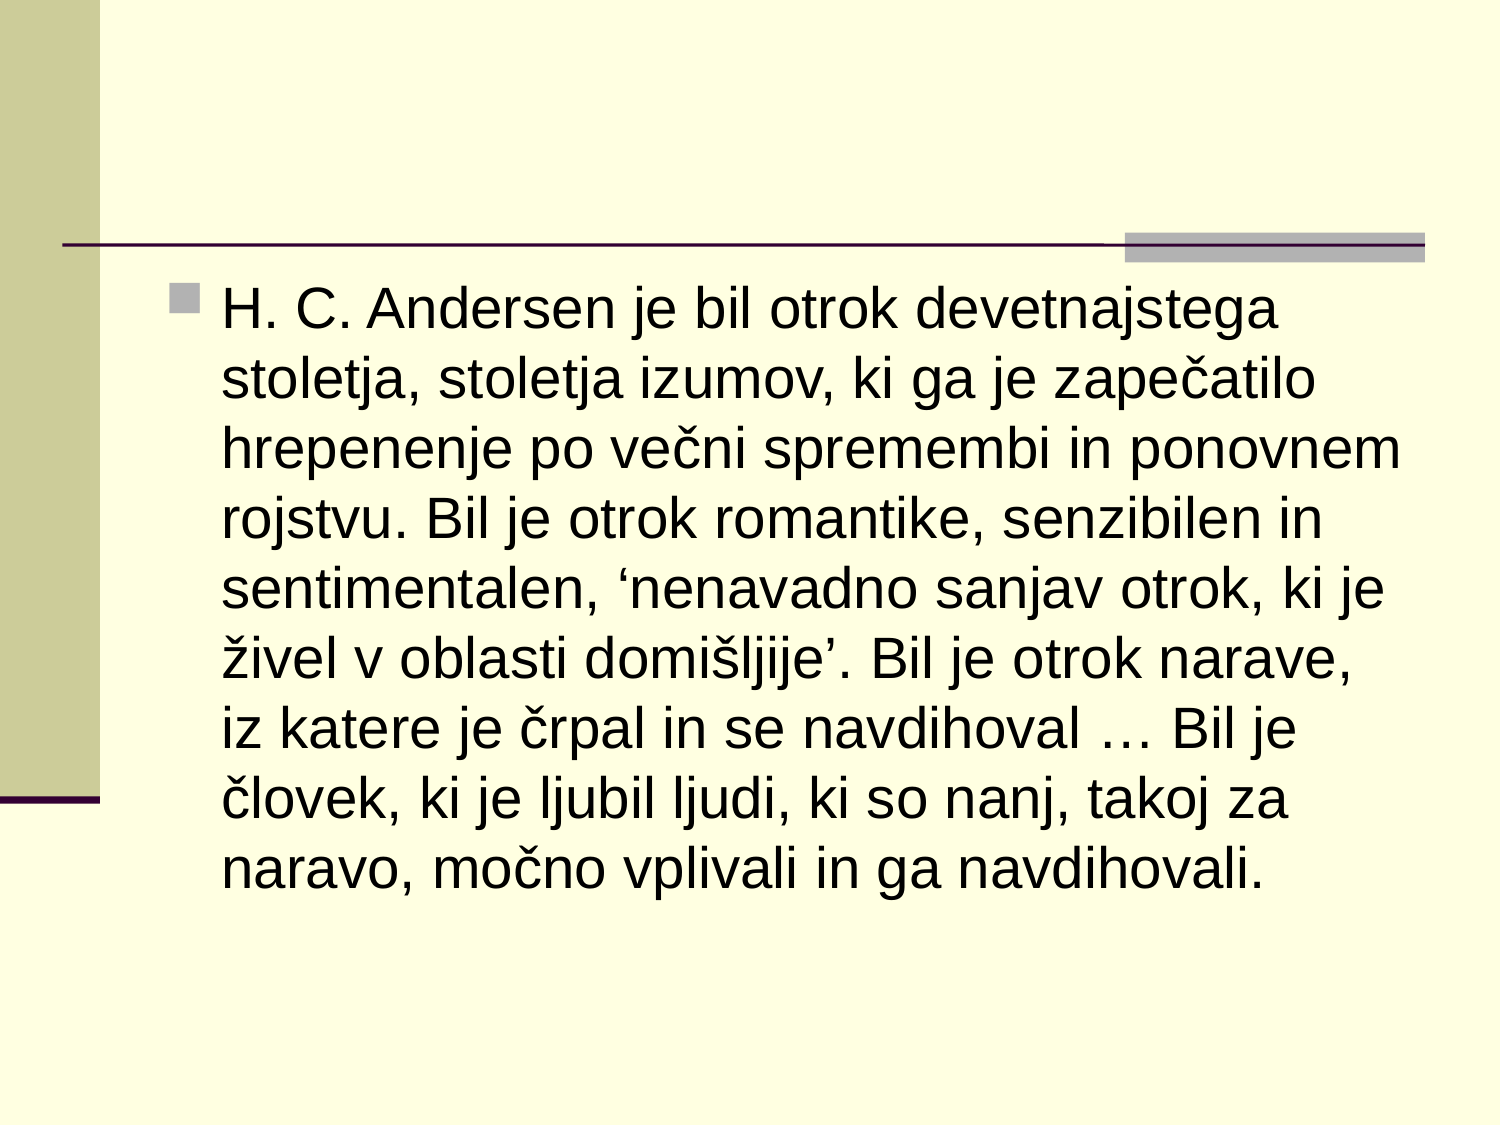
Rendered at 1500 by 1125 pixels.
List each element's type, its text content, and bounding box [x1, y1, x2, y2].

list H. C. Andersen je bil otrok devetnajstega stoletja, stoletja izumov, ki ga je zapečatilo hrepenenje po večni spremembi in ponovnem rojstvu. Bil je otrok romantike, senzibilen in sentimentalen, ‘nenavadno sanjav otrok, ki je živel v oblasti domišljije’. Bil je otrok narave, iz katere je črpal in se navdihoval … Bil je človek, ki je ljubil ljudi, ki so nanj, takoj za naravo, močno vplivali in ga navdihovali. [150, 262, 1425, 1006]
